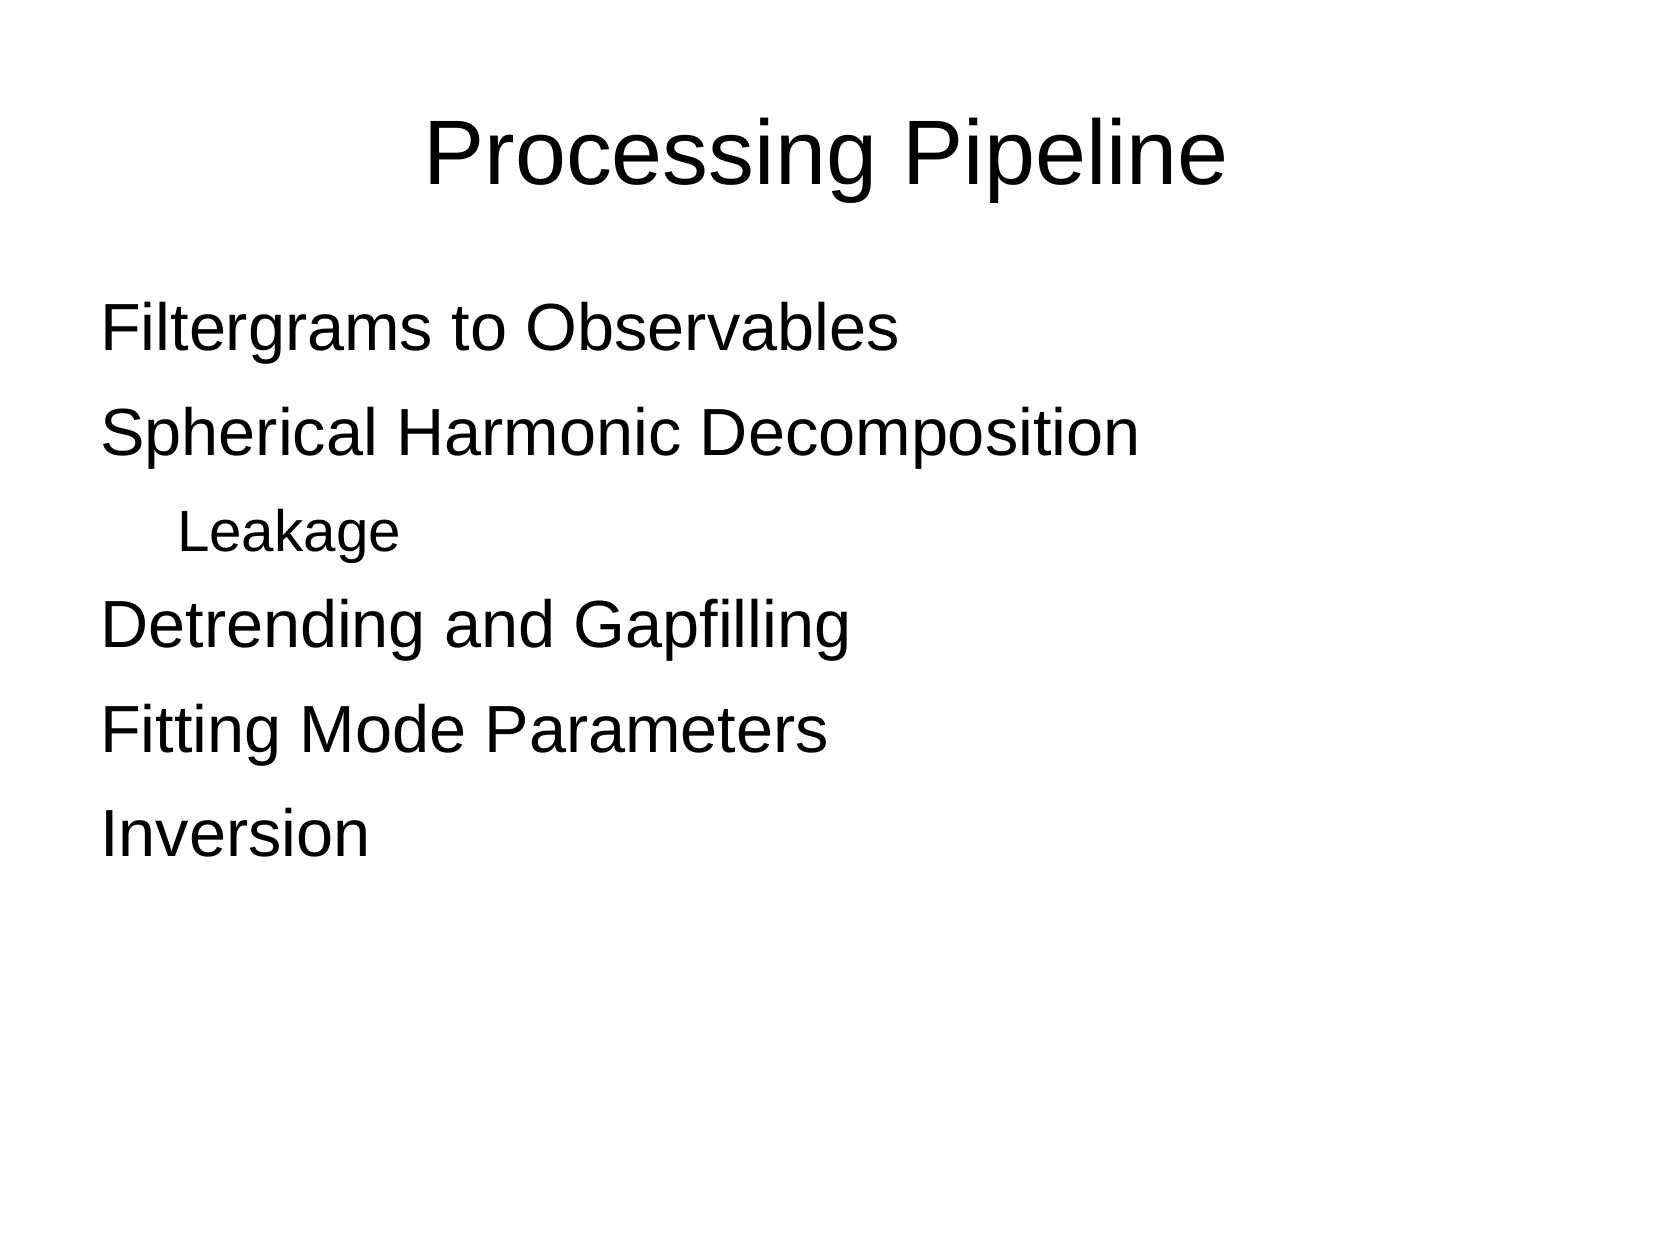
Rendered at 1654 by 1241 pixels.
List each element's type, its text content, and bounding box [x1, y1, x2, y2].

title Processing Pipeline [82, 56, 1571, 250]
list Filtergrams to Observables Spherical Harmonic Decomposition Leakage Detrending and Gapfilling Fitting Mode Parameters Inversion [82, 290, 1571, 1094]
